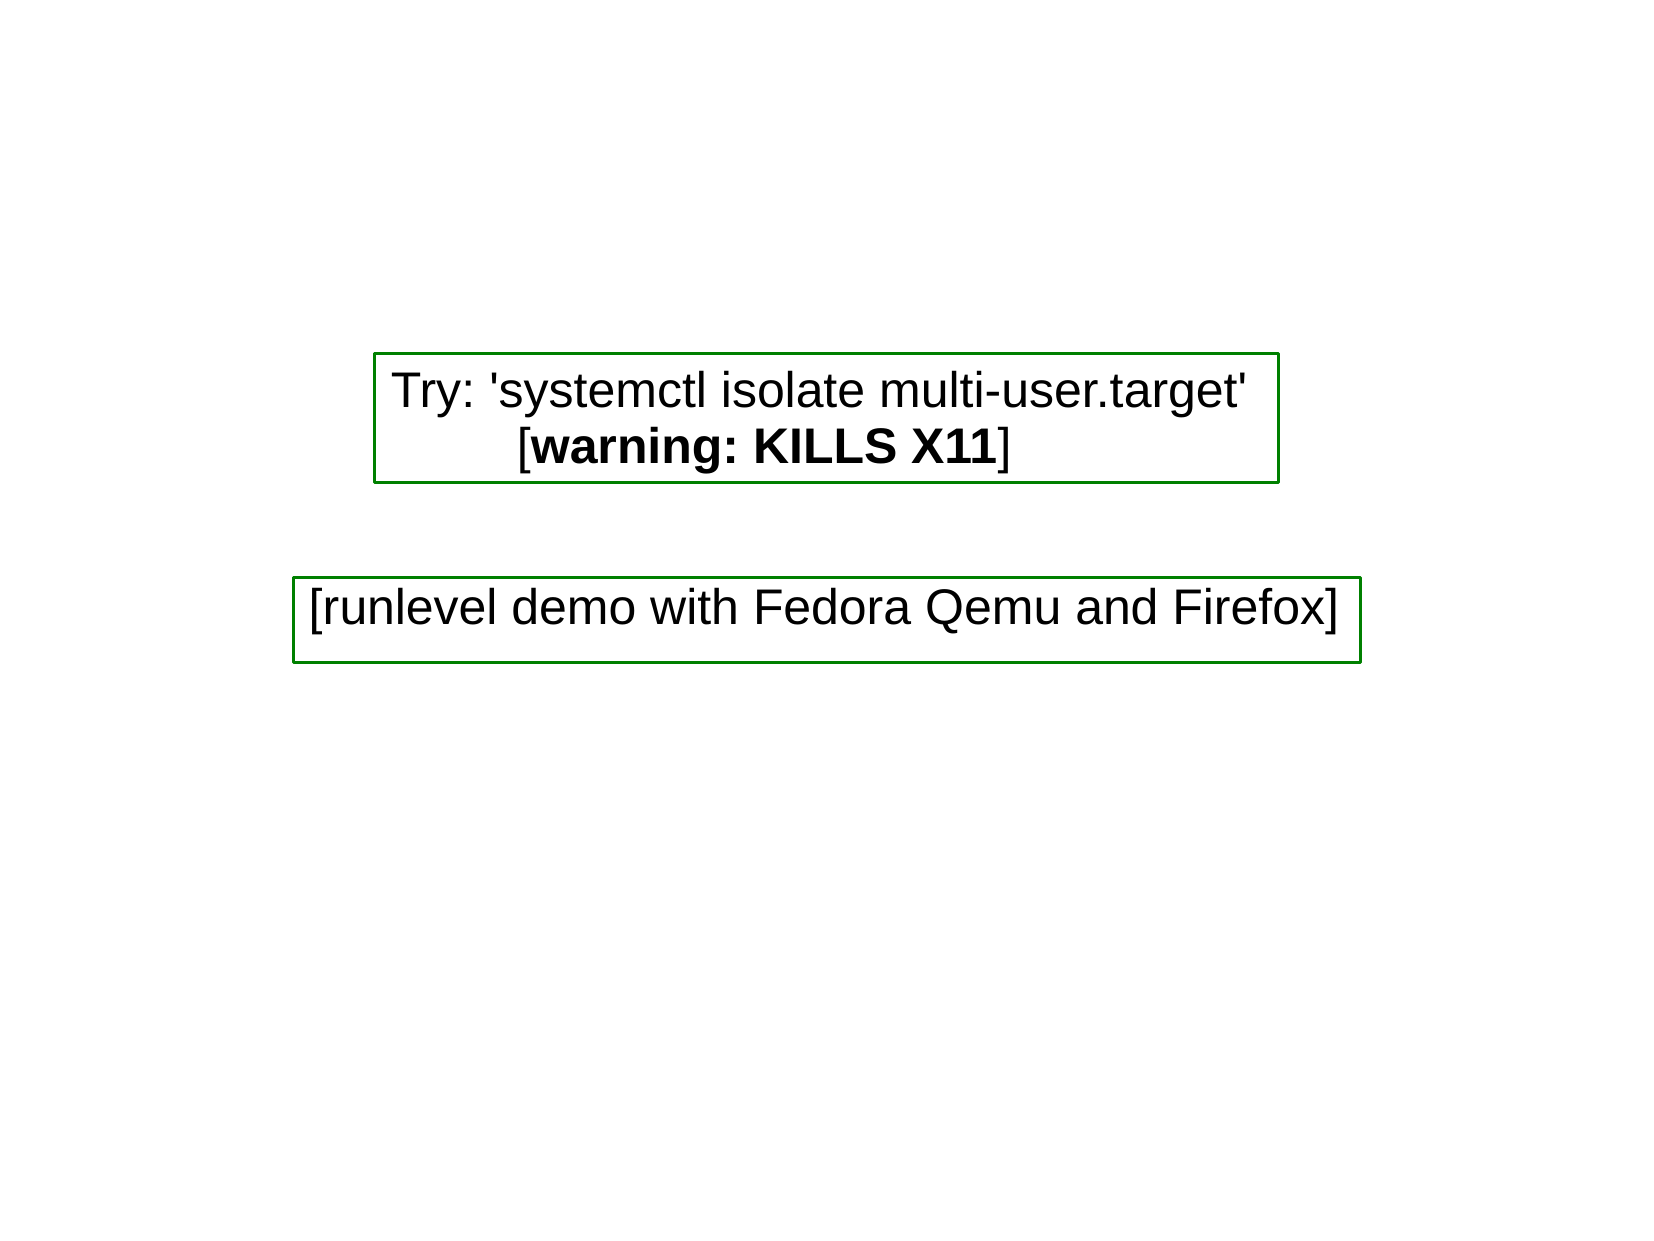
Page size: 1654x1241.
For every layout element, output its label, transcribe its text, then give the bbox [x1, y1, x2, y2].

text_box Try: 'systemctl isolate multi-user.target' [warning: KILLS X11] [374, 353, 1279, 483]
list [runlevel demo with Fedora Qemu and Firefox] [293, 577, 1361, 663]
